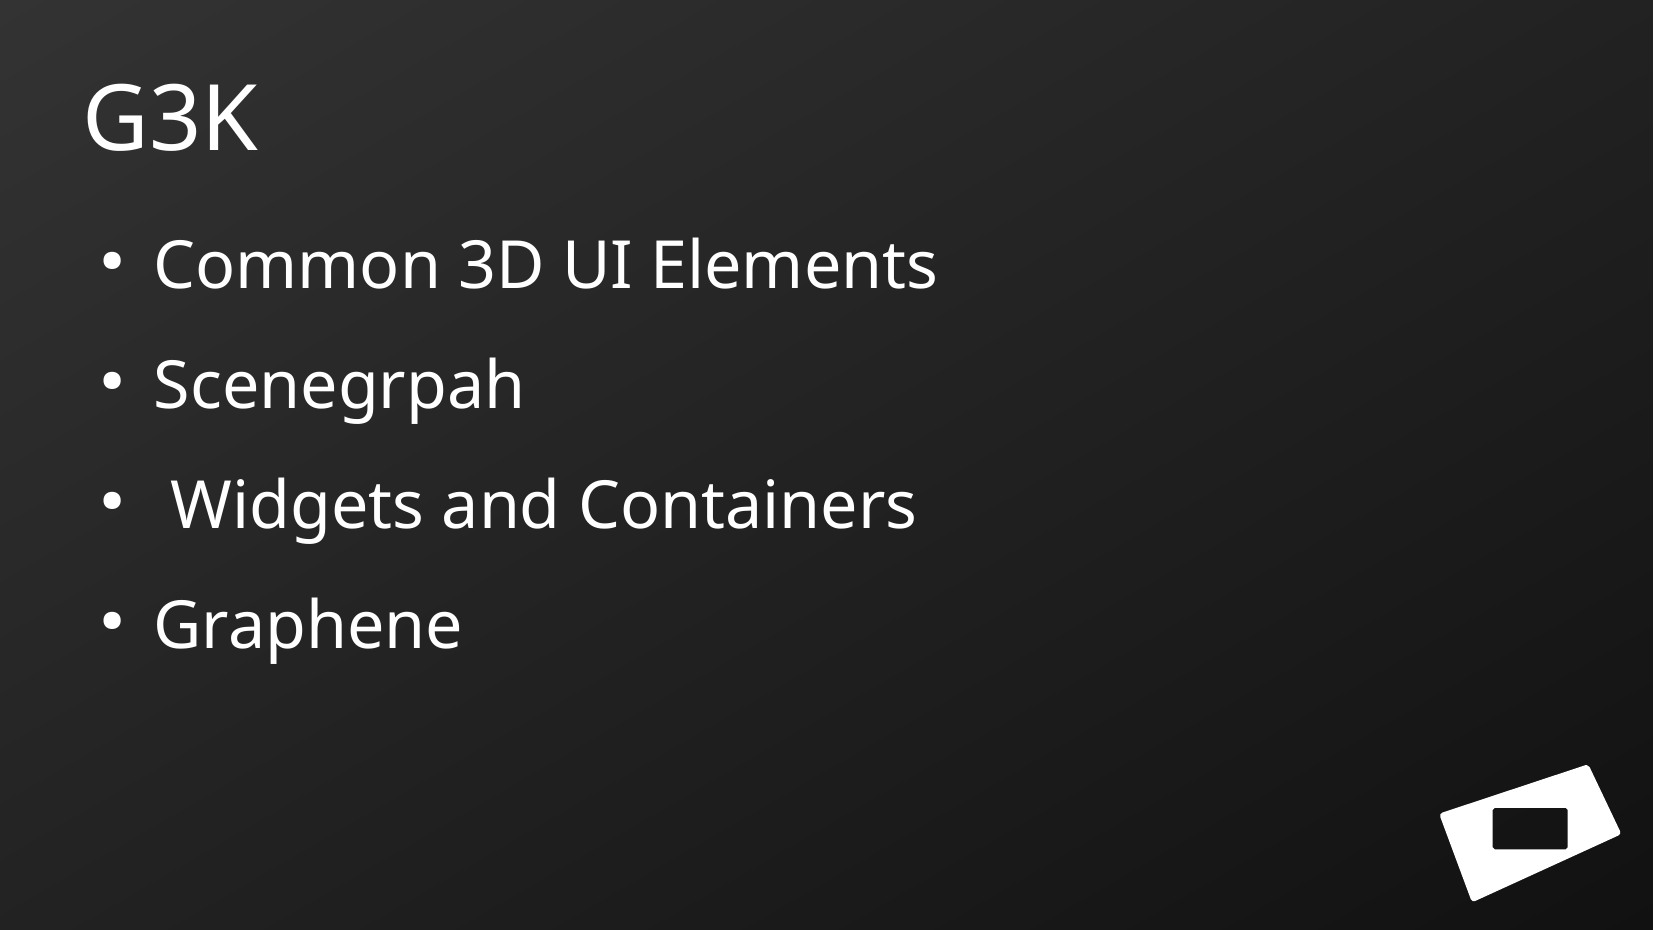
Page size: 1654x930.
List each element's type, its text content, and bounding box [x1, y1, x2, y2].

list Common 3D UI Elements Scenegrpah Widgets and Containers Graphene [82, 217, 1501, 757]
title G3K [82, 37, 1571, 193]
picture [1440, 765, 1621, 902]
